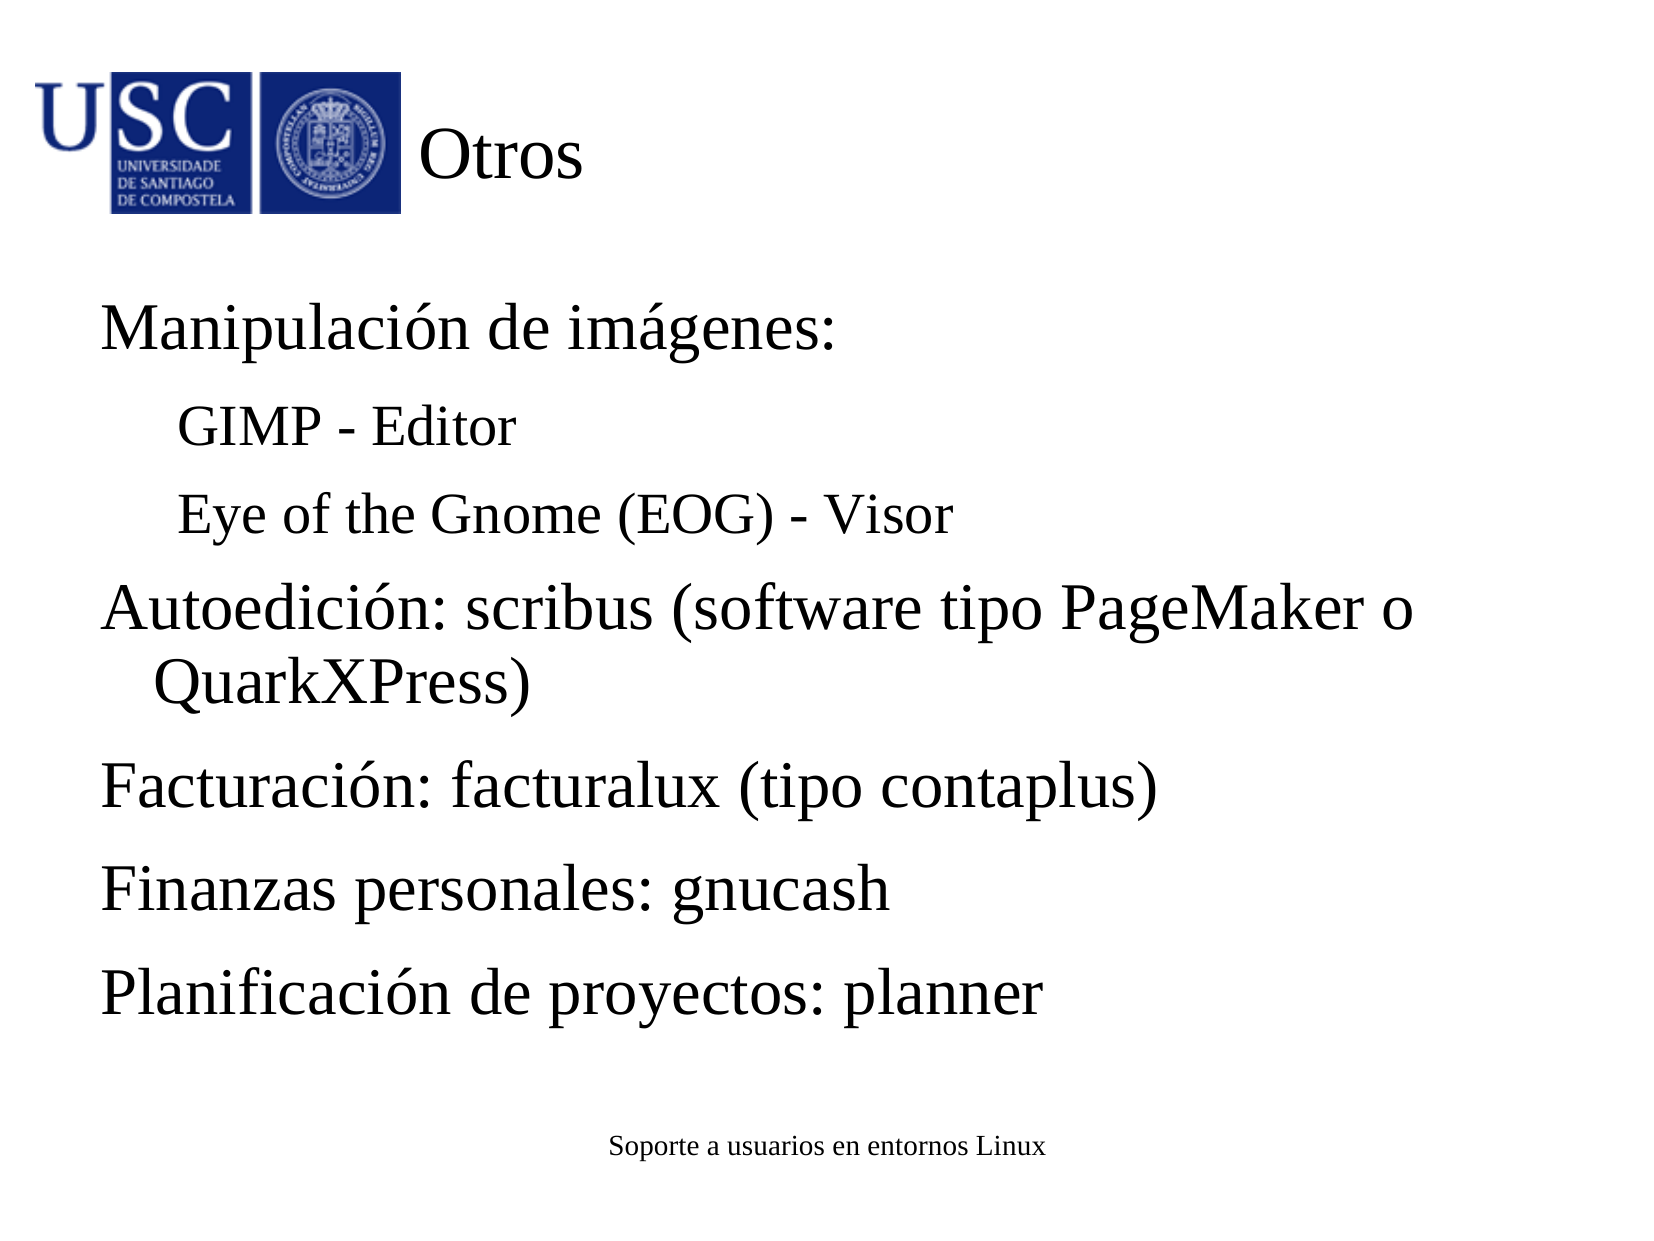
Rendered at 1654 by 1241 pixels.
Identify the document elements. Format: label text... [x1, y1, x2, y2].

picture [35, 72, 401, 214]
title Otros [418, 49, 1571, 257]
list Manipulación de imágenes: GIMP - Editor Eye of the Gnome (EOG) - Visor Autoedición: scribus (software tipo PageMaker o QuarkXPress) Facturación: facturalux (tipo contaplus) Finanzas personales: gnucash Planificación de proyectos: planner [82, 290, 1571, 1109]
